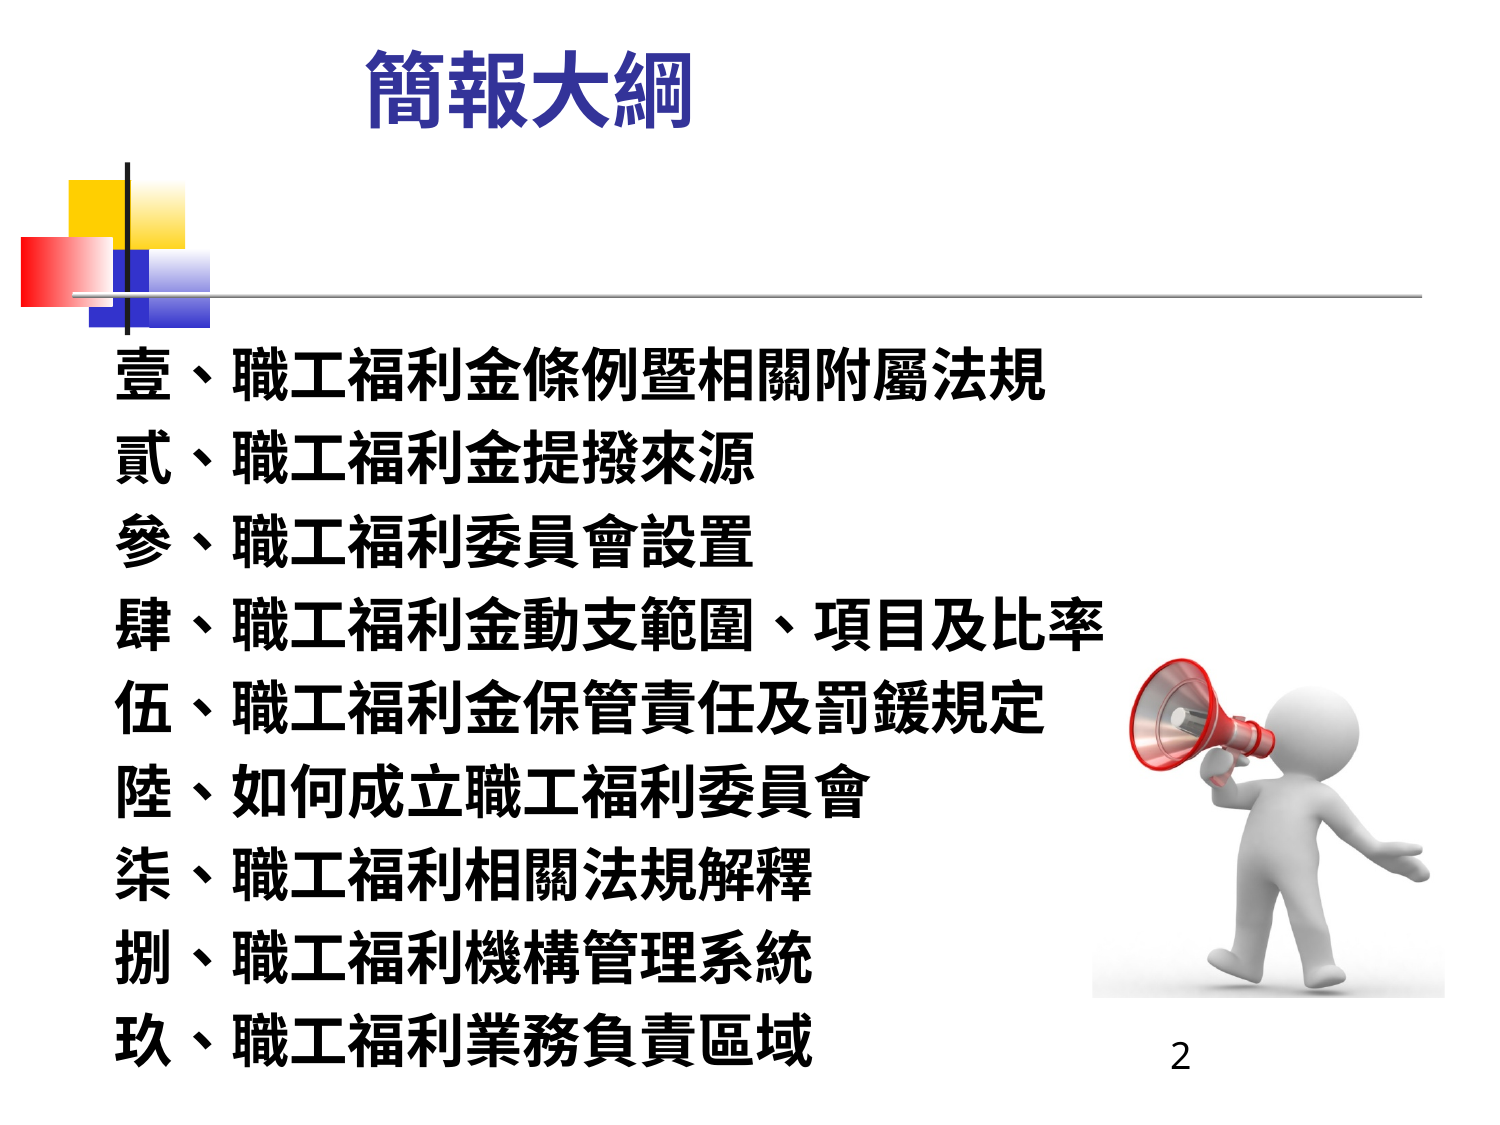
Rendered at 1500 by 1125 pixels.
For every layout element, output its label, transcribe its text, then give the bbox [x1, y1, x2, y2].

slide_number <編號> [1160, 1024, 1468, 1100]
list 壹、職工福利金條例暨相關附屬法規 貳、職工福利金提撥來源 參、職工福利委員會設置 肆、職工福利金動支範圍、項目及比率 伍、職工福利金保管責任及罰鍰規定 陸、如何成立職工福利委員會 柒、職工福利相關法規解釋 捌、職工福利機構管理系統 玖、職工福利業務負責區域 [100, 331, 1160, 1106]
title 簡報大綱 [348, 31, 886, 271]
picture [1092, 645, 1445, 998]
